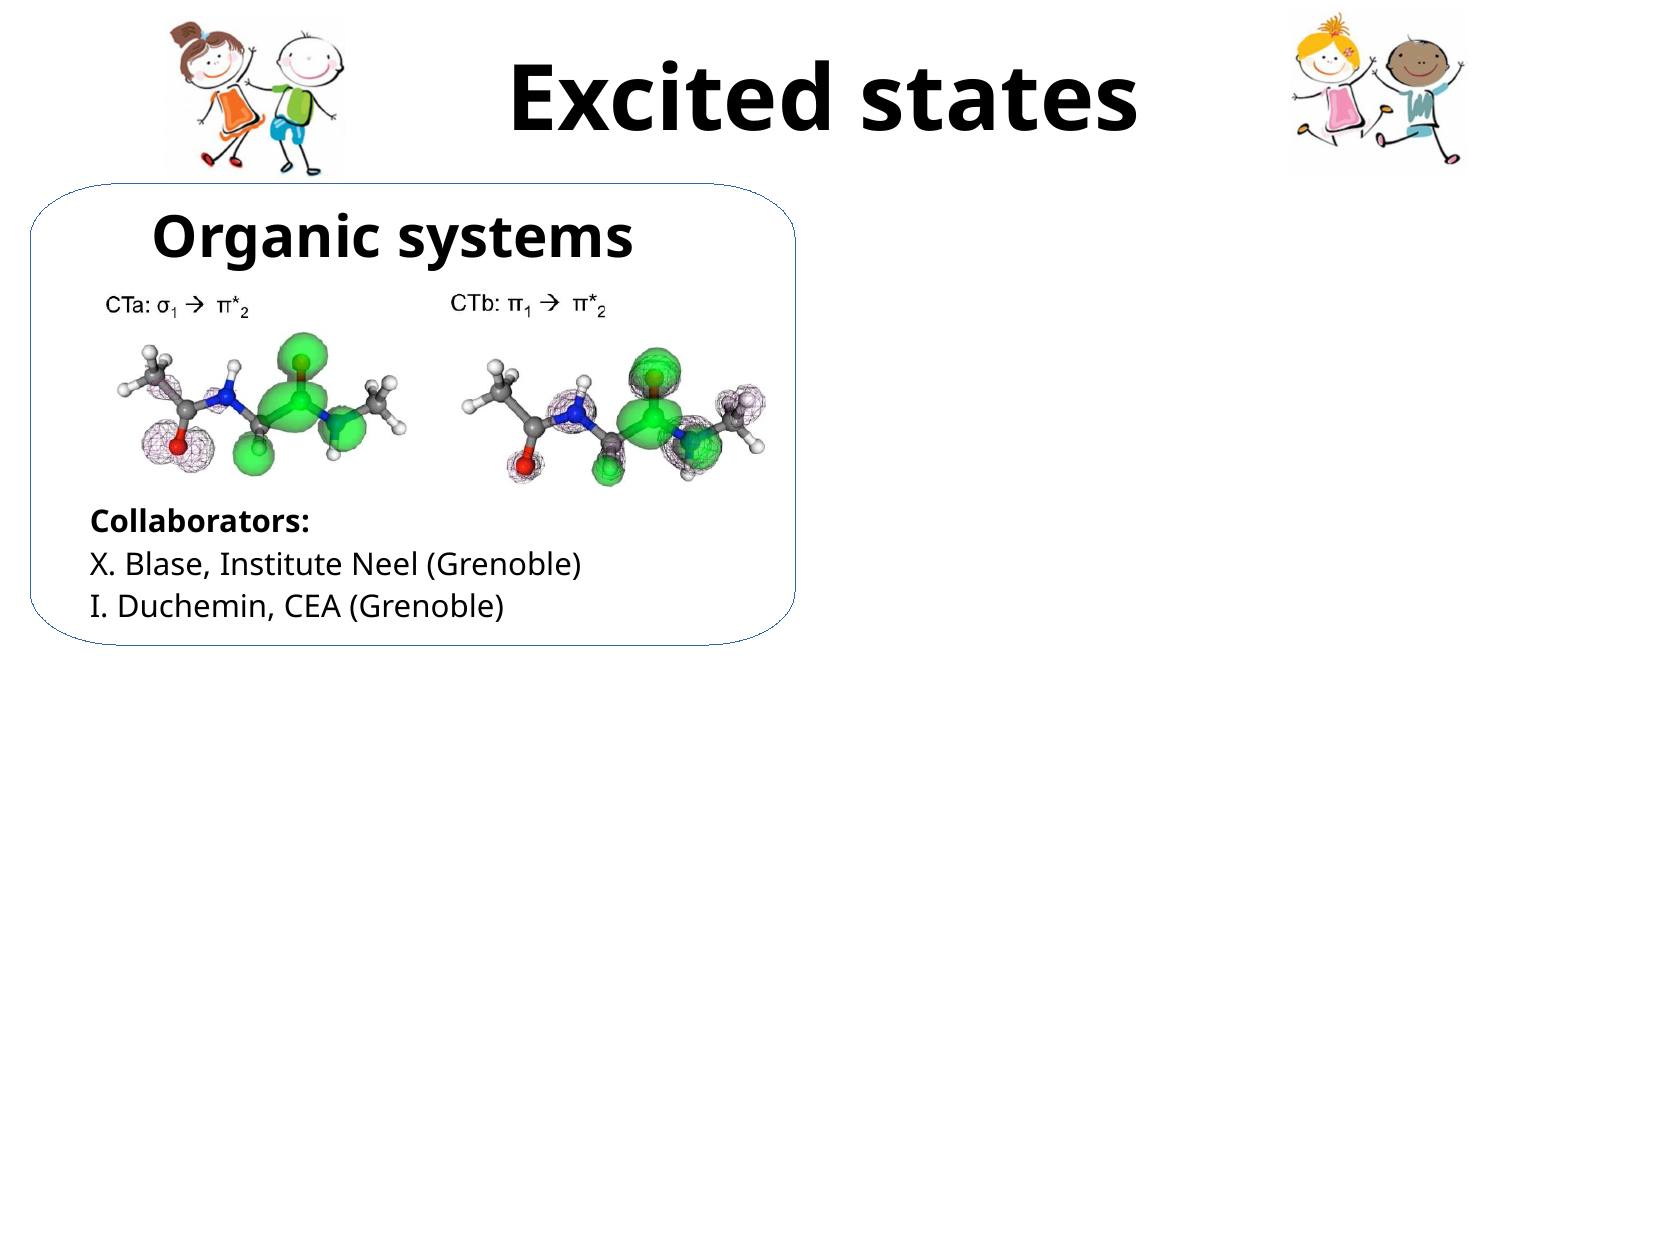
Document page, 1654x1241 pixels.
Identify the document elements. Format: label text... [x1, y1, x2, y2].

text_box Collaborators: X. Blase, Institute Neel (Grenoble) I. Duchemin, CEA (Grenoble) [75, 491, 751, 623]
picture [105, 290, 411, 489]
picture [450, 280, 774, 491]
text_box Organic systems [71, 181, 715, 287]
title Excited states [260, 12, 1290, 178]
picture [165, 14, 345, 180]
picture [1290, 10, 1468, 178]
